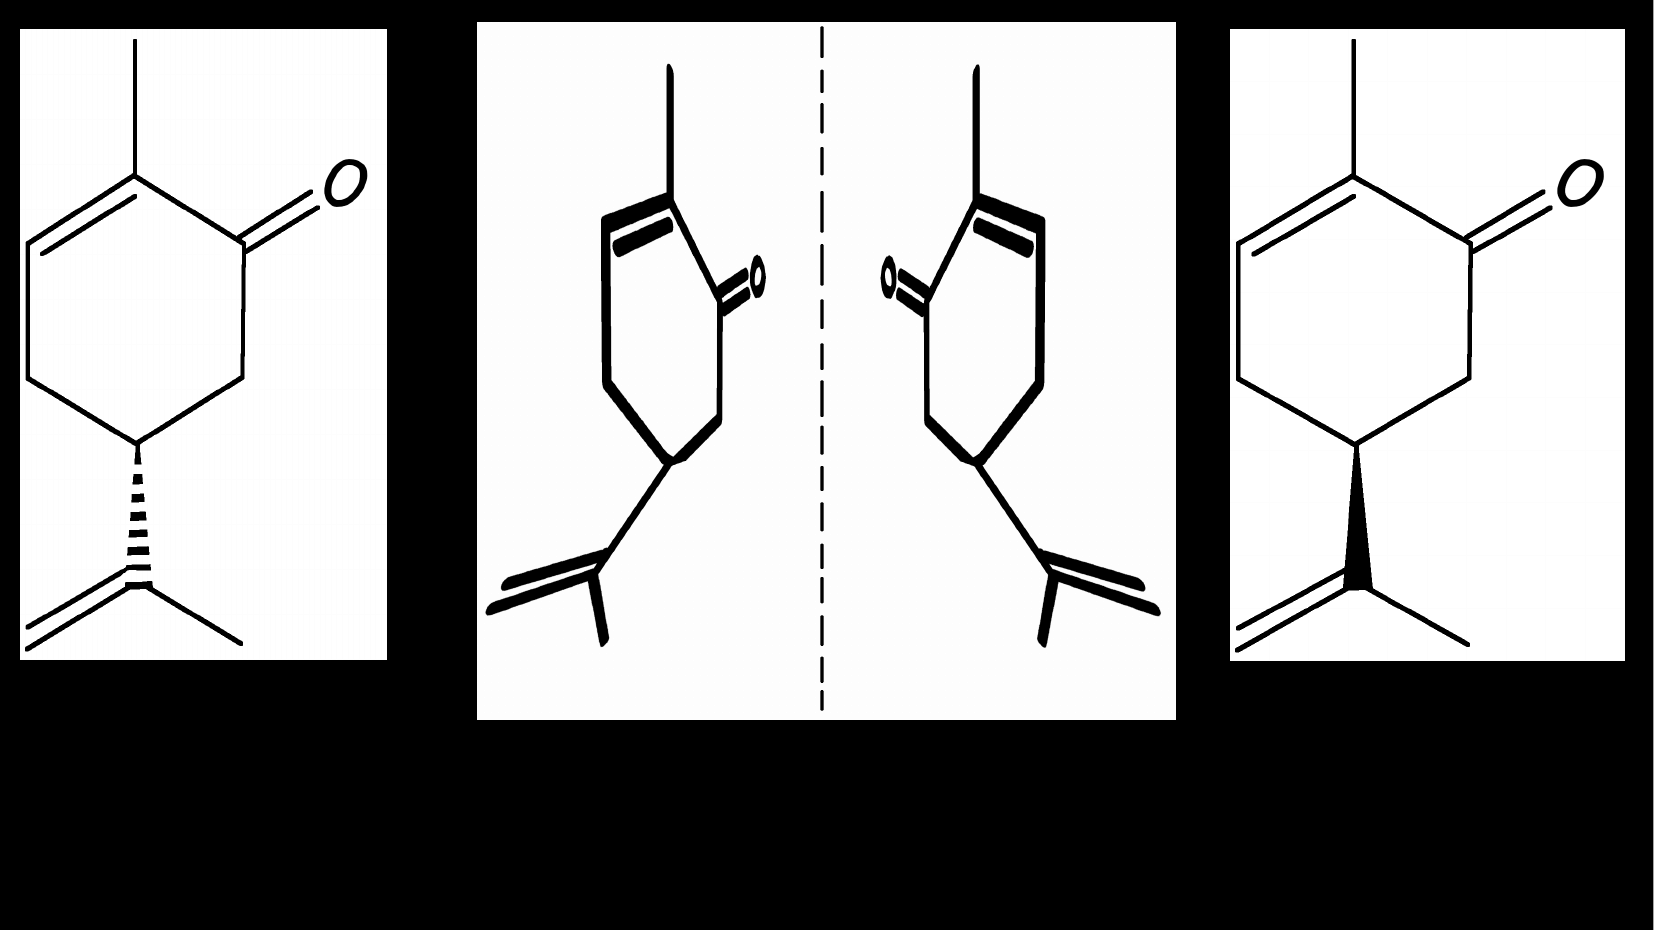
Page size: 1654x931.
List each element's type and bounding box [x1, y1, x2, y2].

picture [20, 29, 387, 661]
picture [1230, 29, 1625, 661]
picture [477, 22, 1176, 721]
